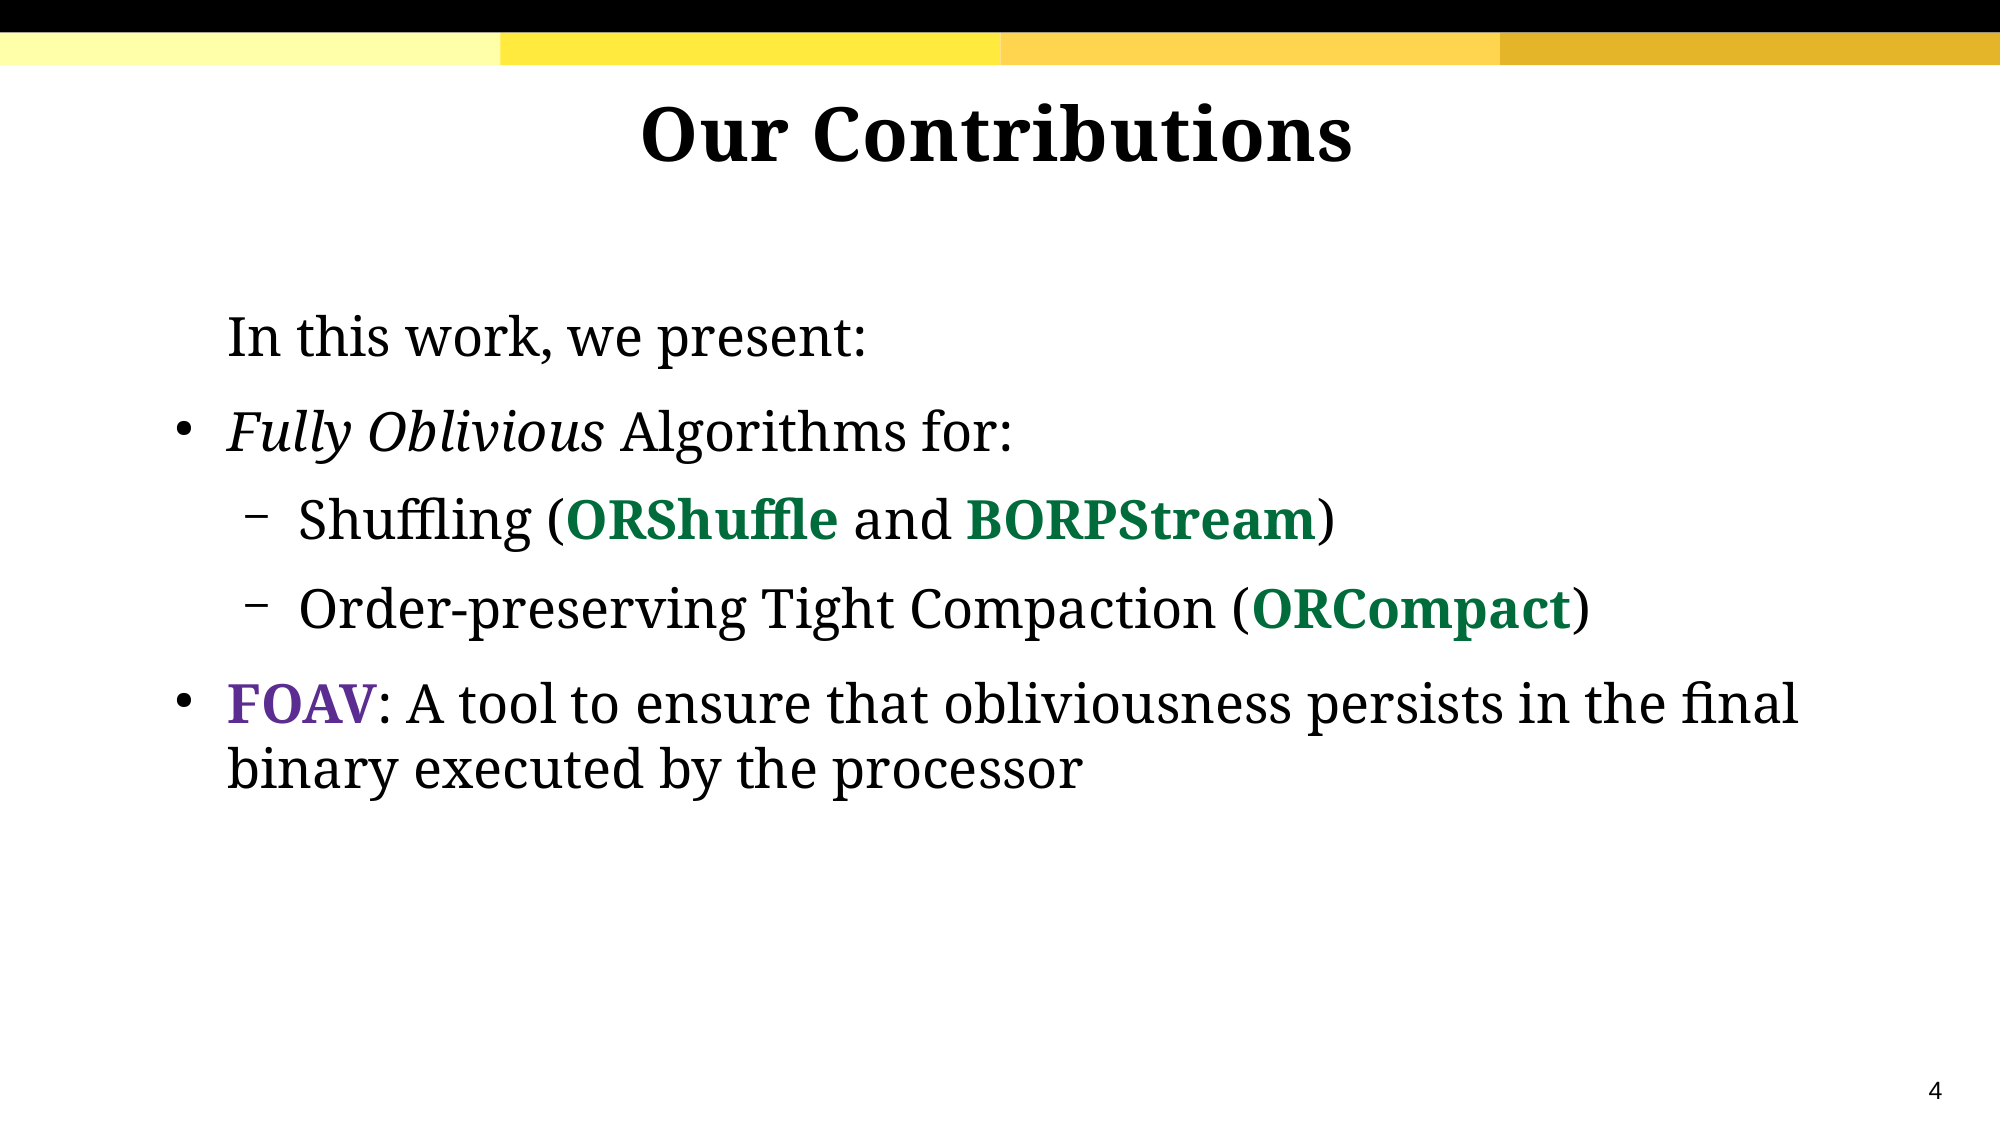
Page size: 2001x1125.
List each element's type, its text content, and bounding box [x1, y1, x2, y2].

text_box 4 [1913, 1069, 1958, 1113]
title Our Contributions [48, 65, 1947, 213]
list In this work, we present: Fully Oblivious Algorithms for: Shuffling (ORShuffle and BORPStream) Order-preserving Tight Compaction (ORCompact) FOAV: A tool to ensure that obliviousness persists in the final binary executed by the processor [141, 200, 1878, 1115]
